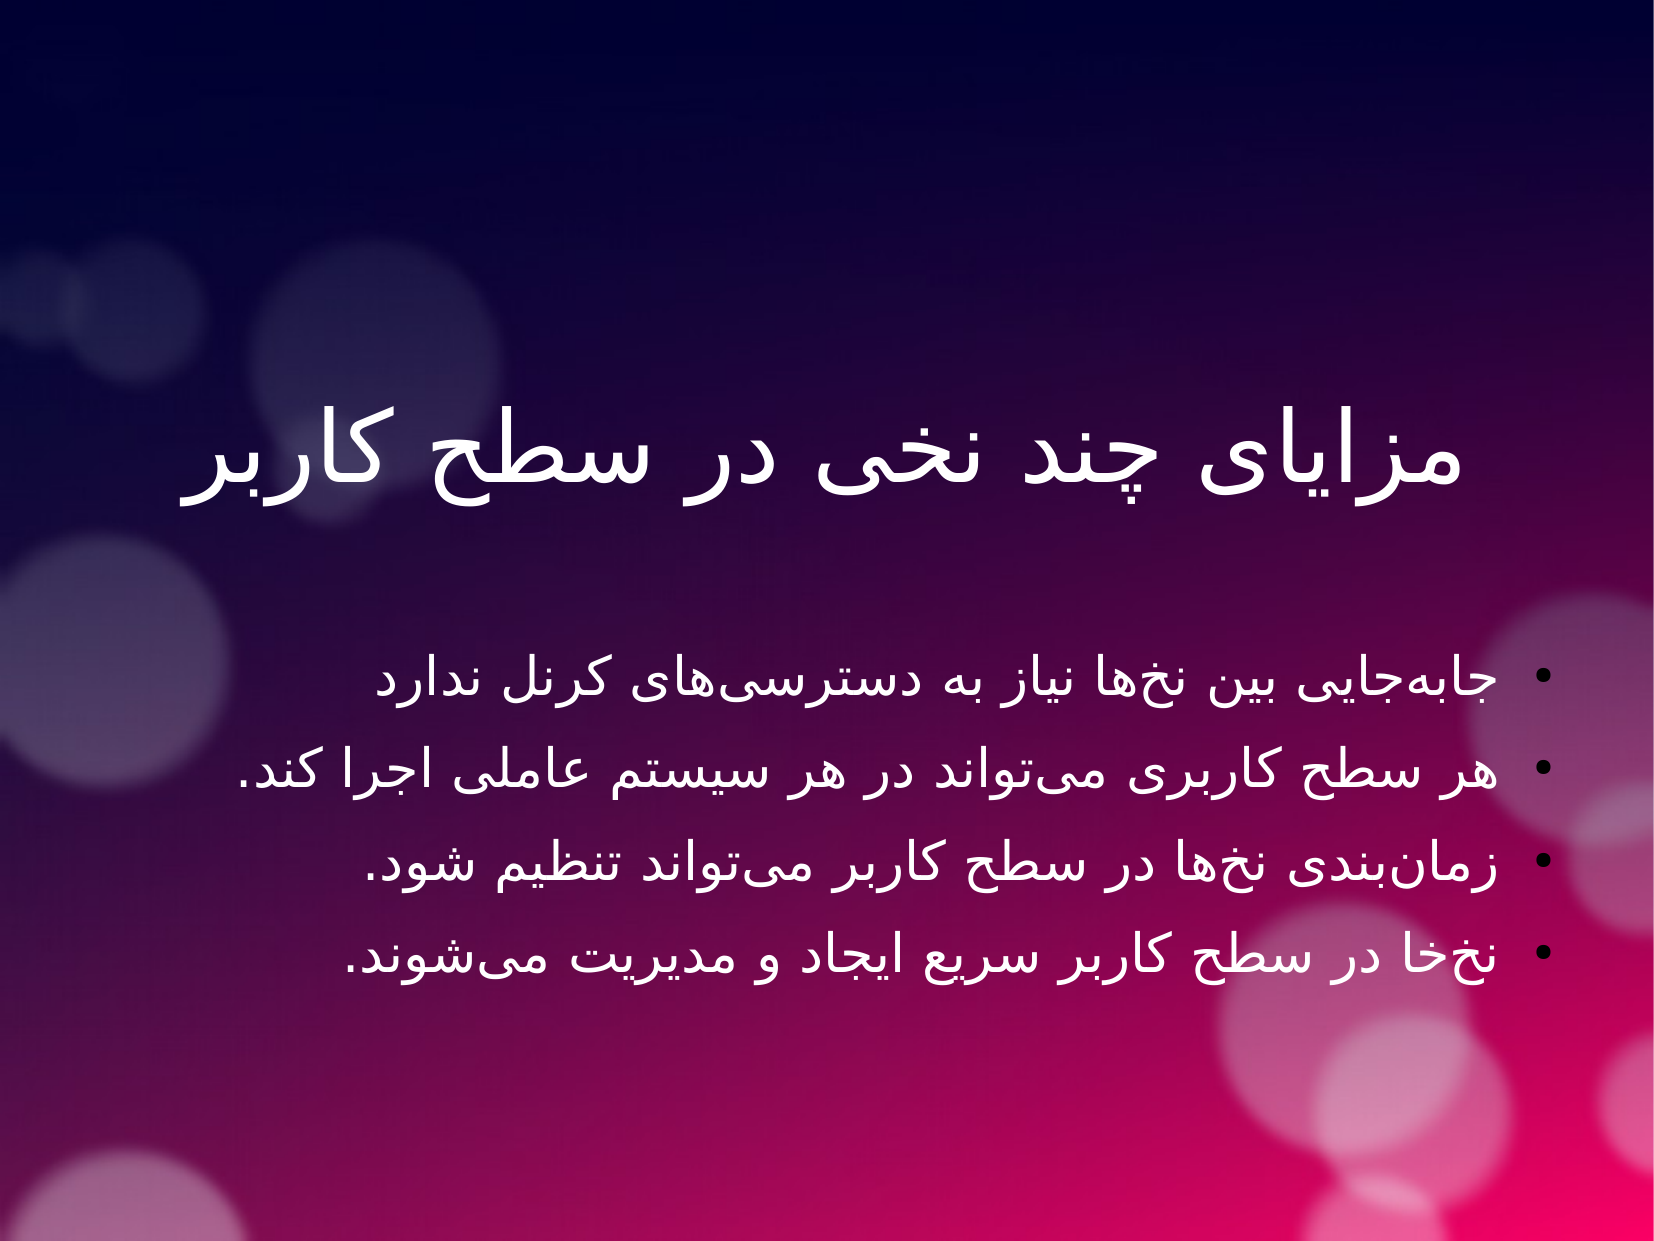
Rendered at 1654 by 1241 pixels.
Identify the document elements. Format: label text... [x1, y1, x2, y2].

list جابه‌جایی بین نخ‌ها نیاز به دسترسی‌های کرنل ندارد هر سطح کاربری می‌تواند در هر سیستم عاملی اجرا کند. زمان‌بندی نخ‌ها در سطح کاربر می‌تواند تنظیم شود. نخ‌خا در سطح کاربر سریع ایجاد و مدیریت می‌شوند. [82, 645, 1571, 1099]
title مزایای چند نخی در سطح کاربر [82, 344, 1571, 552]
picture [0, 0, 1654, 1241]
